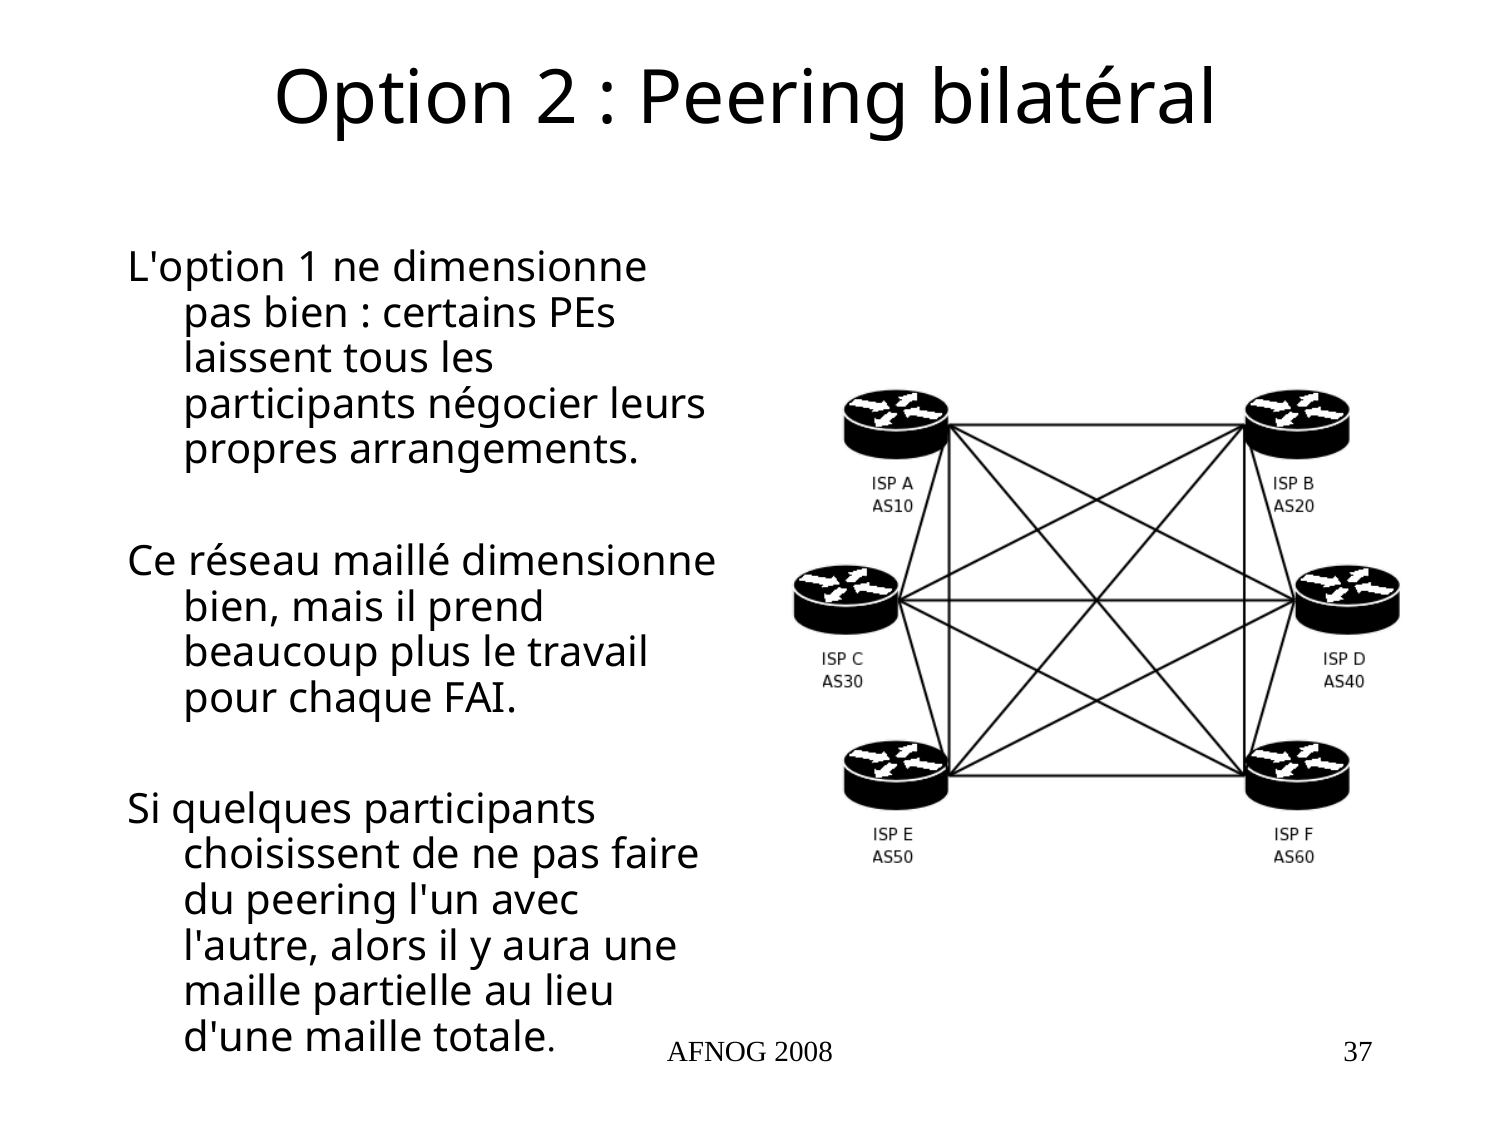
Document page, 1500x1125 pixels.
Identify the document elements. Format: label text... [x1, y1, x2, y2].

title Option 2 : Peering bilatéral [88, 0, 1427, 188]
text_box AFNOG 2008 [512, 1025, 988, 1101]
list L'option 1 ne dimensionne pas bien : certains PEs laissent tous les participants négocier leurs propres arrangements. Ce réseau maillé dimensionne bien, mais il prend beaucoup plus le travail pour chaque FAI. Si quelques participants choisissent de ne pas faire du peering l'un avec l'autre, alors il y aura une maille partielle au lieu d'une maille totale. [112, 237, 739, 1000]
list [761, 324, 1388, 1001]
text_box <number> [1074, 1025, 1388, 1101]
picture [768, 388, 1425, 873]
